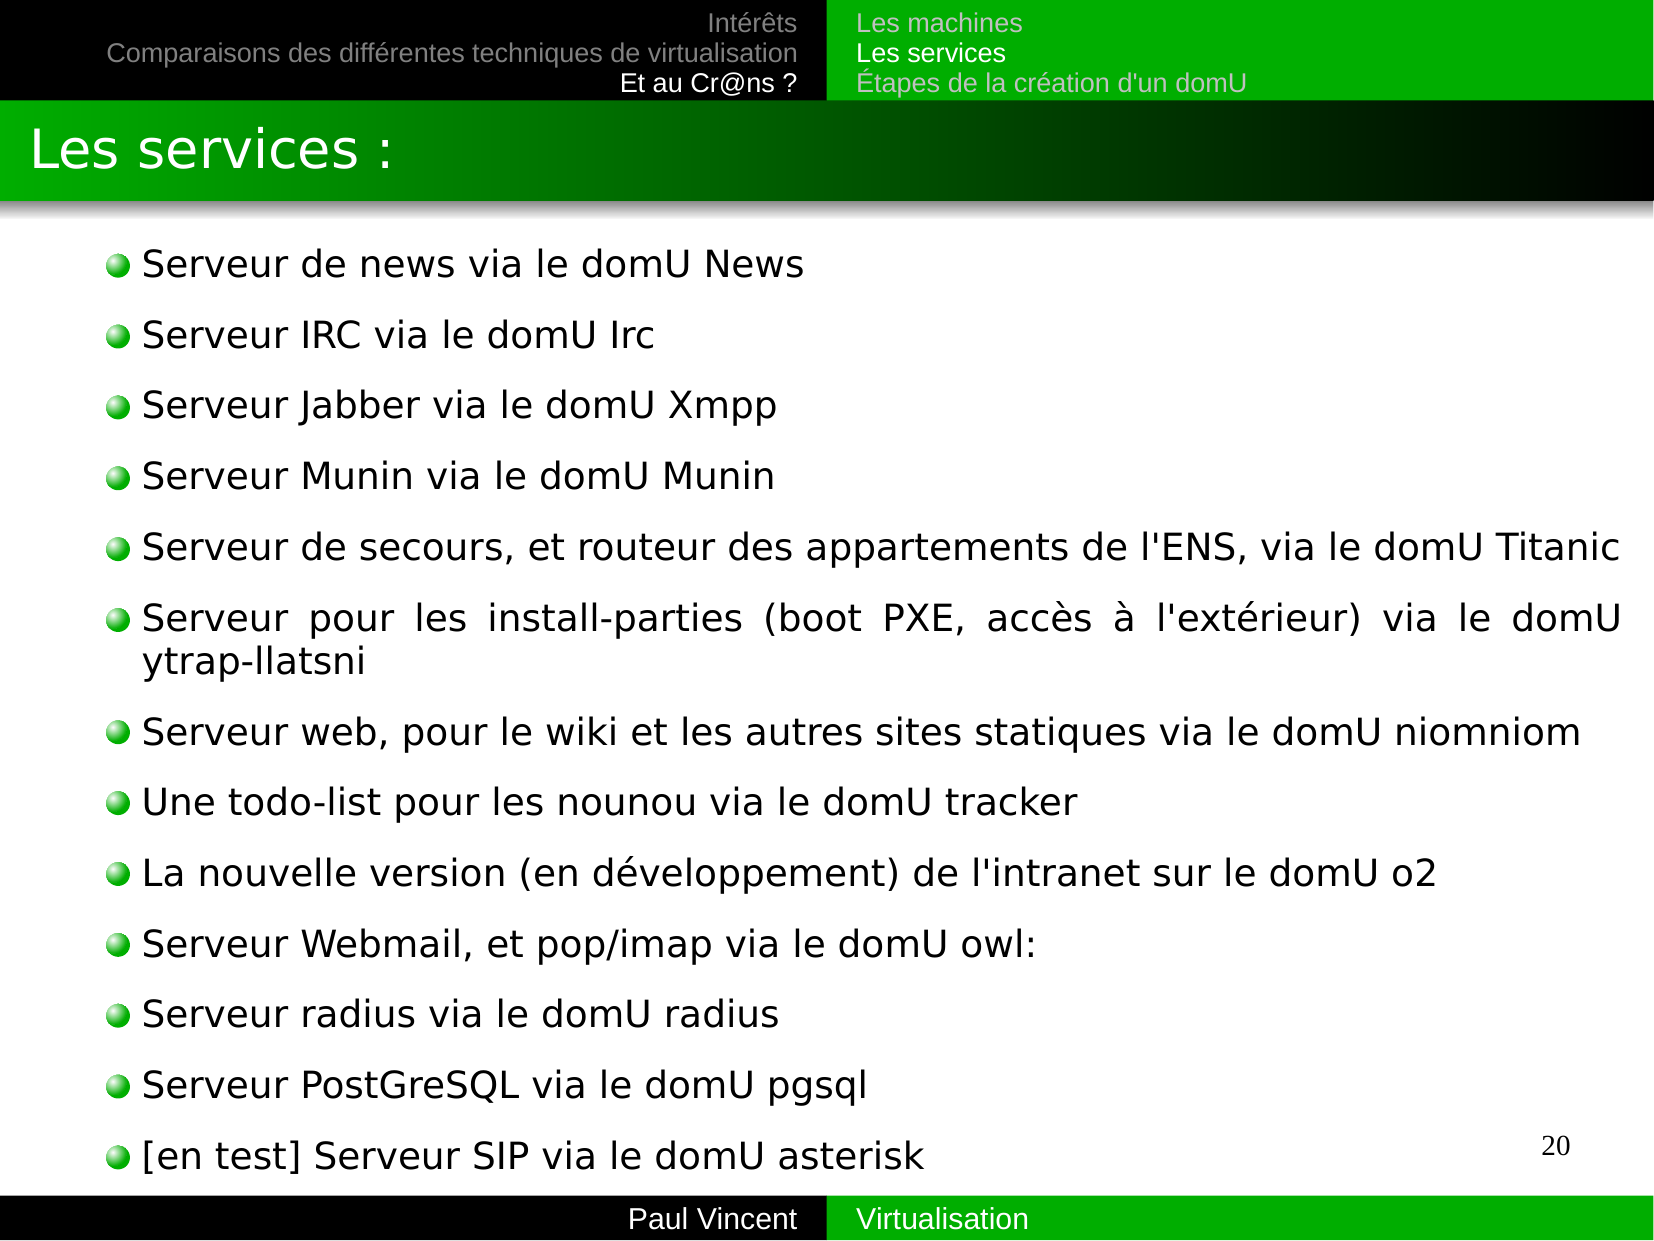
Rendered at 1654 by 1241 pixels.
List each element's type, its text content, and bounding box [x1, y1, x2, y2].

text_box Virtualisation [856, 1202, 1654, 1238]
text_box [106, 324, 130, 349]
text_box Serveur de news via le domU News Serveur IRC via le domU Irc Serveur Jabber via le domU Xmpp Serveur Munin via le domU Munin Serveur de secours, et routeur des appartements de l'ENS, via le domU Titanic Serveur pour les install-parties (boot PXE, accès à l'extérieur) via le domU ytrap-llatsni Serveur web, pour le wiki et les autres sites statiques via le domU niomniom Une todo-list pour les nounou via le domU tracker La nouvelle version (en développement) de l'intranet sur le domU o2 Serveur Webmail, et pop/imap via le domU owl: Serveur radius via le domU radius Serveur PostGreSQL via le domU pgsql [en test] Serveur SIP via le domU asterisk [141, 242, 1625, 1179]
text_box [106, 608, 130, 632]
text_box [106, 862, 130, 886]
text_box [106, 933, 130, 957]
text_box Paul Vincent [0, 1202, 798, 1238]
text_box Les machines Les services Étapes de la création d'un domU [856, 7, 1654, 99]
text_box [106, 1074, 130, 1099]
text_box [0, 1195, 1654, 1241]
text_box [106, 537, 130, 562]
text_box [106, 1145, 130, 1170]
text_box [106, 253, 130, 278]
text_box [106, 466, 130, 491]
text_box [106, 1003, 130, 1028]
text_box [0, 0, 1654, 219]
text_box [106, 720, 130, 745]
text_box [106, 791, 130, 816]
text_box Intérêts Comparaisons des différentes techniques de virtualisation Et au Cr@ns ? [0, 7, 798, 99]
text_box [106, 395, 130, 420]
text_box Les services : [29, 118, 1654, 184]
